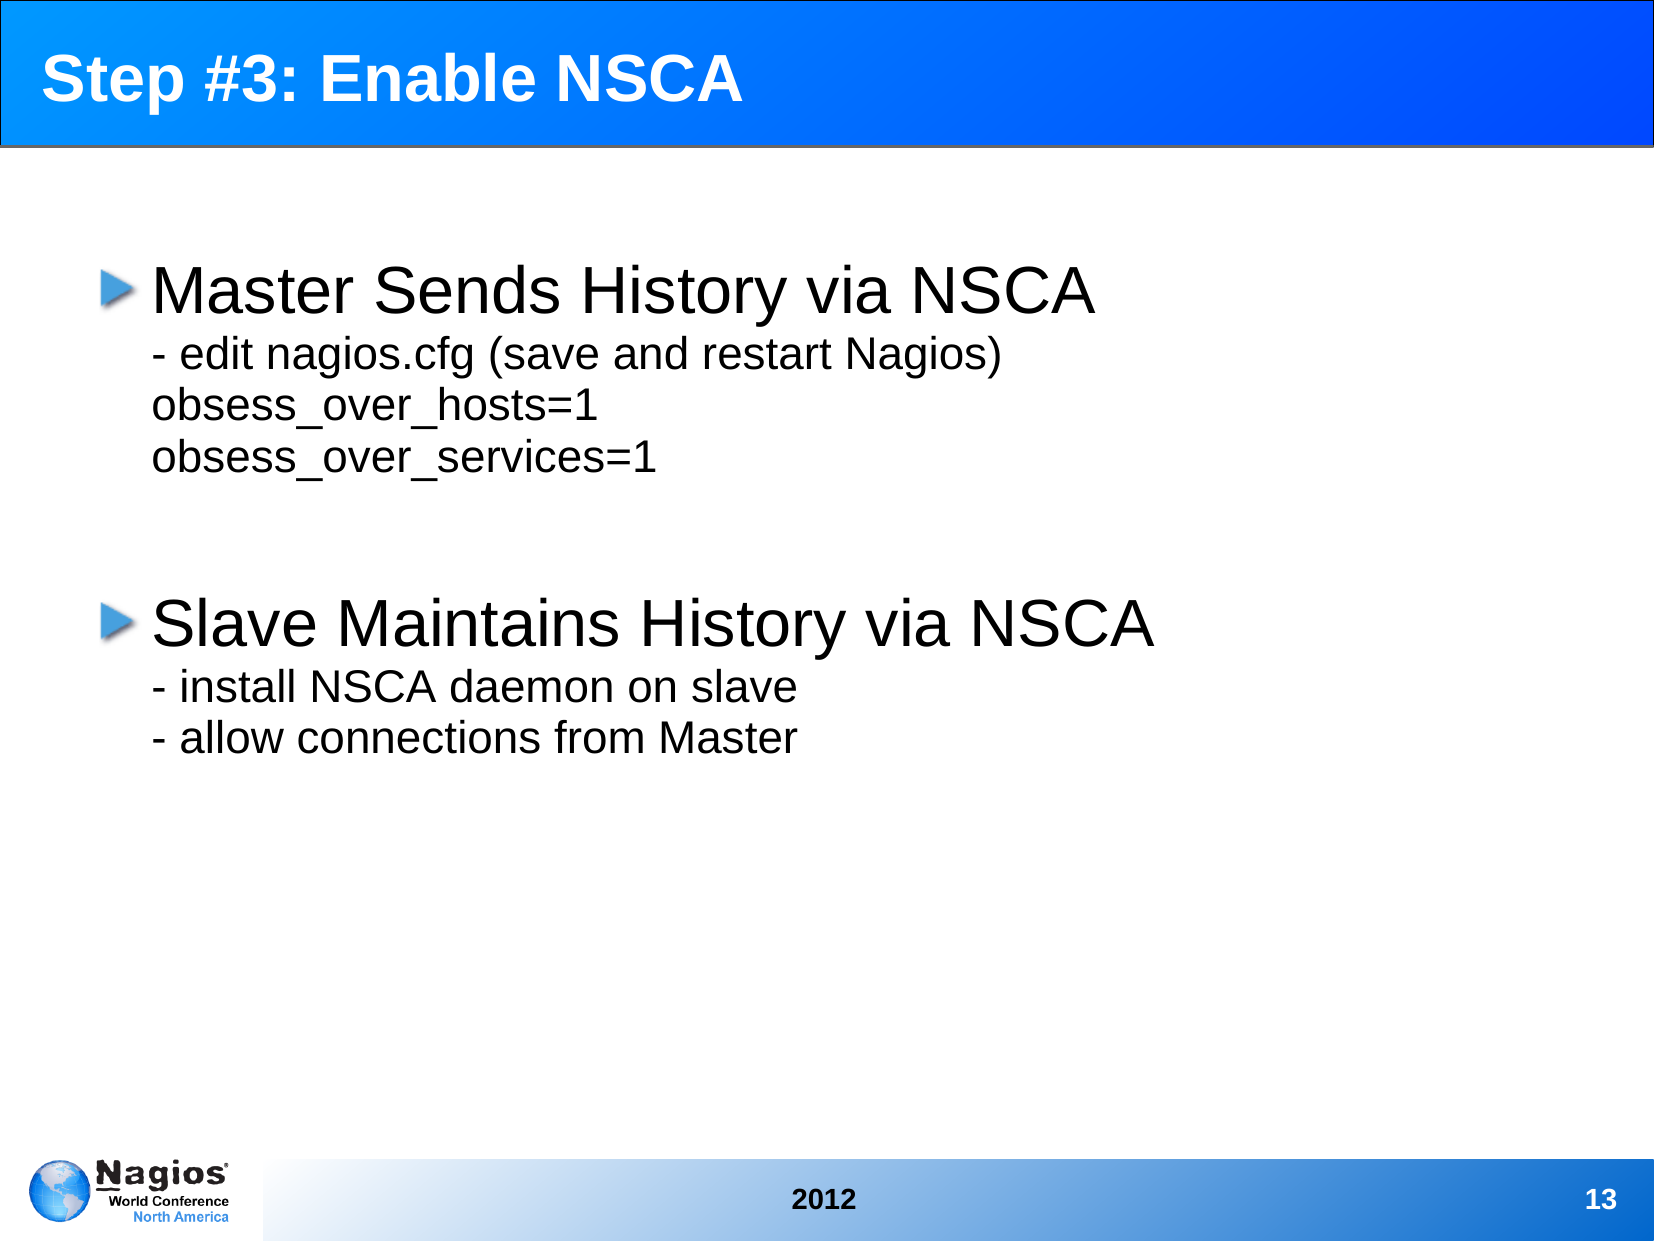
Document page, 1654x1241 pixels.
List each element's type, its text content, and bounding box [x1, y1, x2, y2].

title Step #3: Enable NSCA [41, 36, 1248, 120]
picture [29, 1159, 229, 1235]
list Master Sends History via NSCA - edit nagios.cfg (save and restart Nagios) obsess_over_hosts=1 obsess_over_services=1 Slave Maintains History via NSCA - install NSCA daemon on slave - allow connections from Master [80, 253, 1569, 1058]
